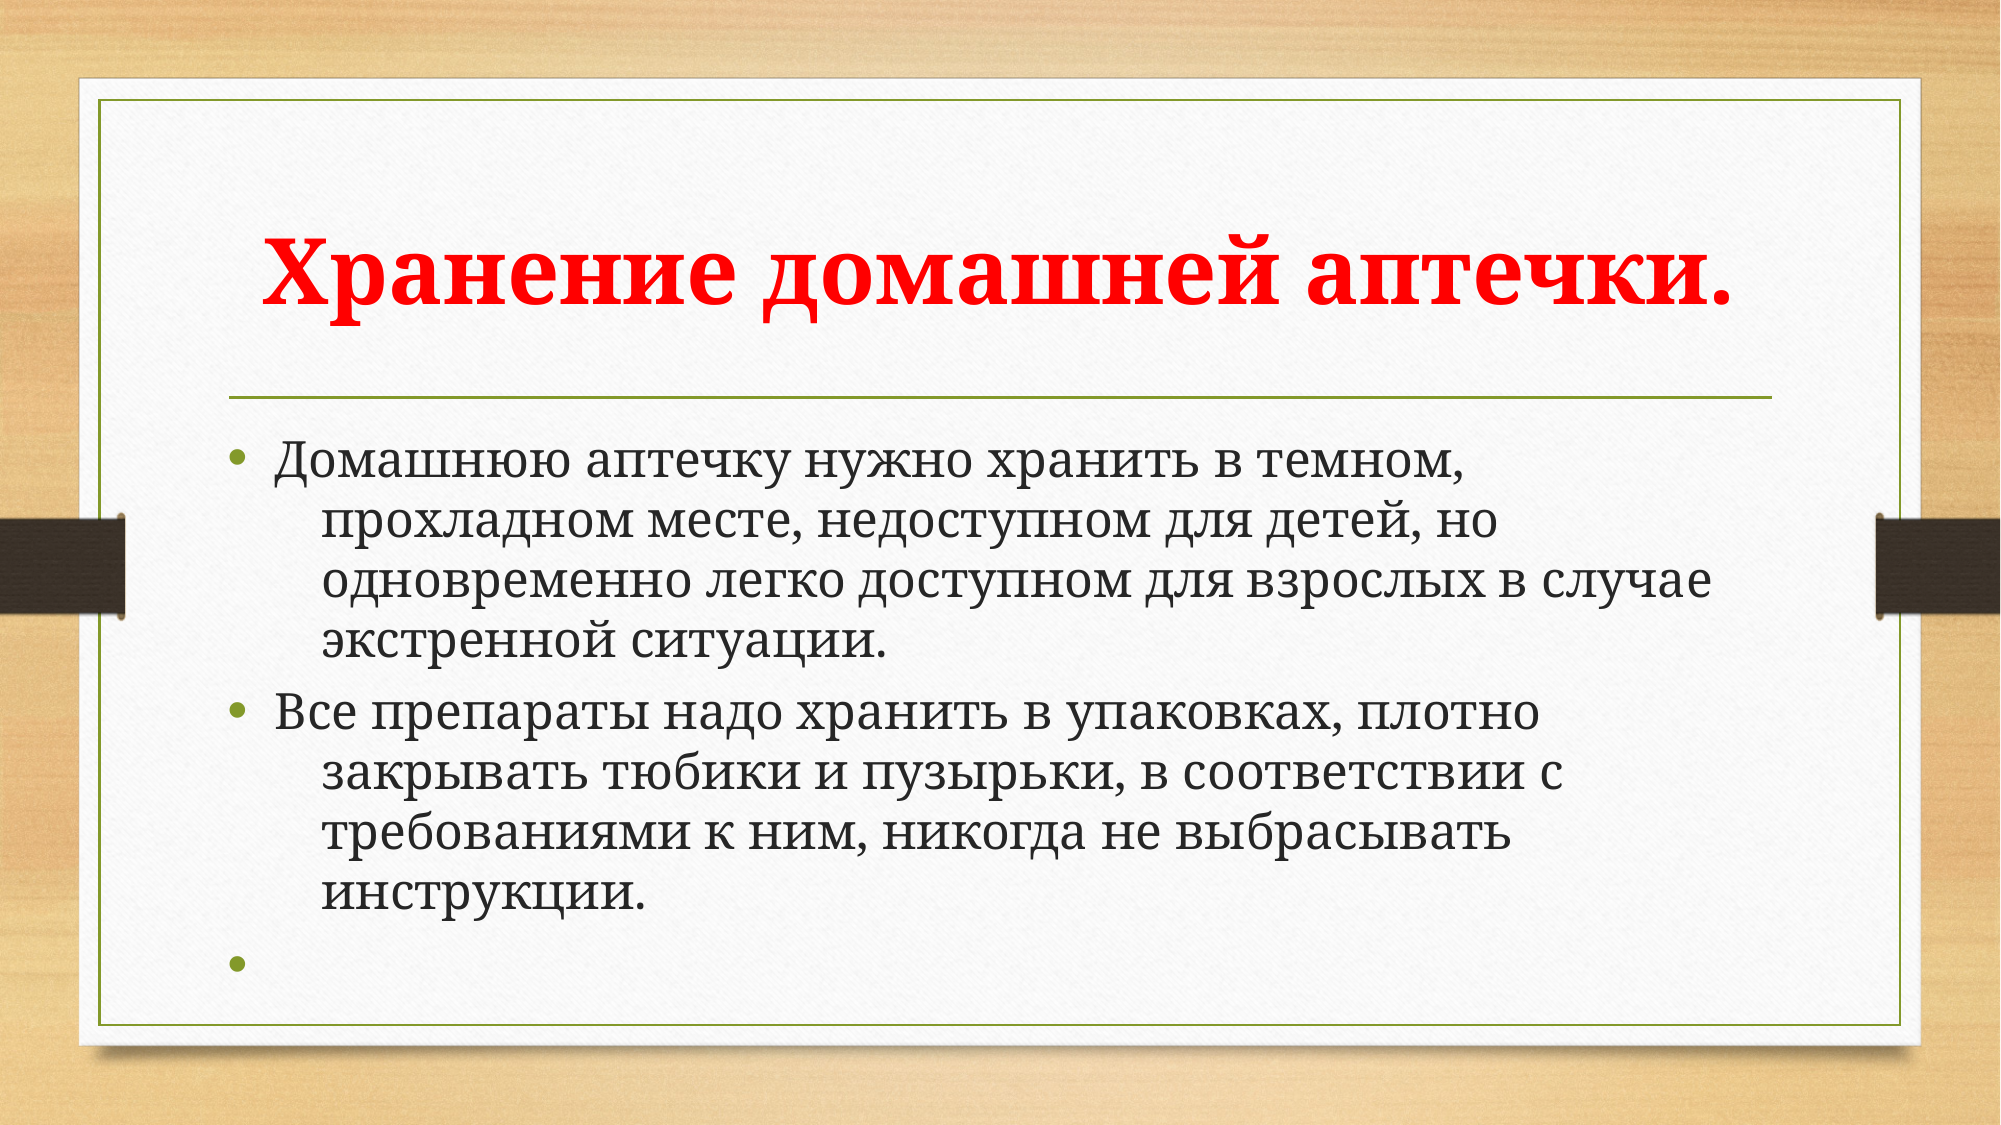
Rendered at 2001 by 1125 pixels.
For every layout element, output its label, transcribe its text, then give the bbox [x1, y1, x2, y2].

title Хранение домашней аптечки. [212, 161, 1788, 376]
list Домашнюю аптечку нужно хранить в темном, прохладном месте, недоступном для детей, но одновременно легко доступном для взрослых в случае экстренной ситуации. Все препараты надо хранить в упаковках, плотно закрывать тюбики и пузырьки, в соответствии с требованиями к ним, никогда не выбрасывать инструкции. [212, 419, 1788, 964]
